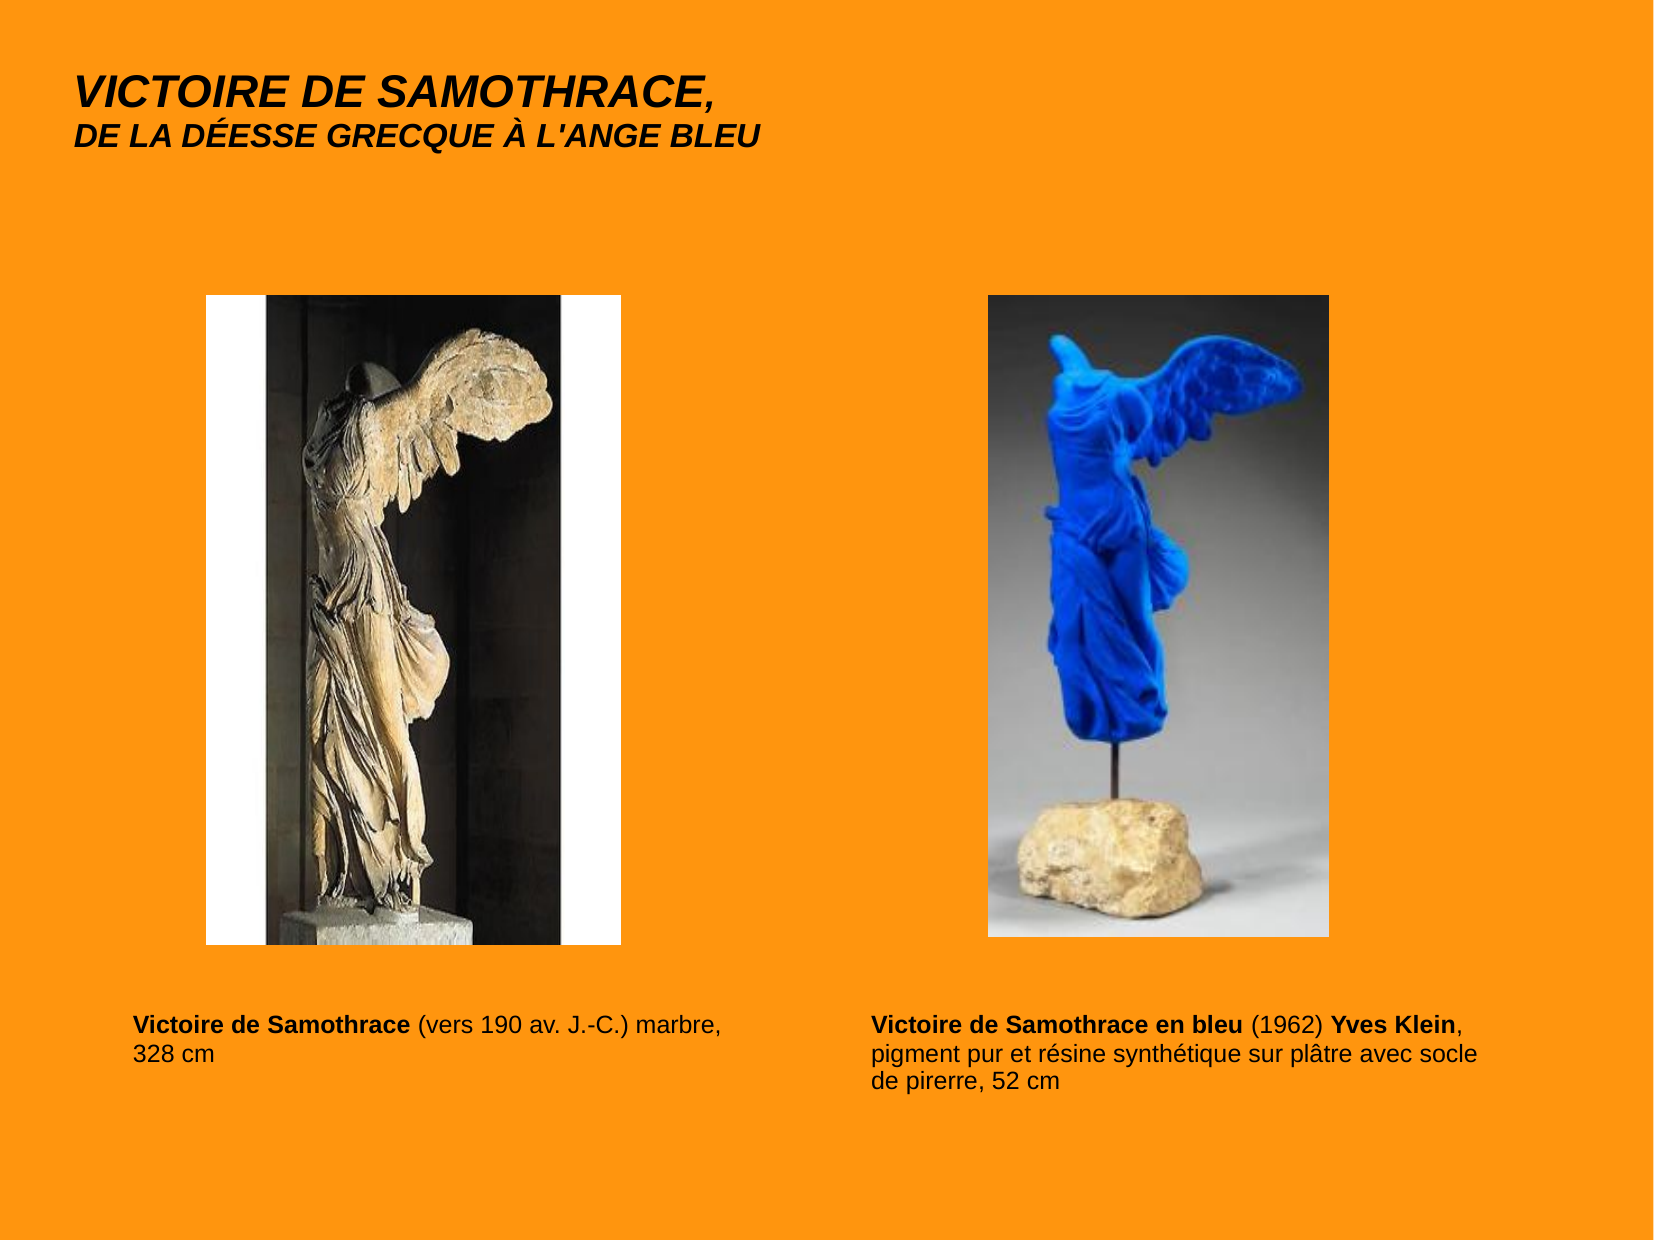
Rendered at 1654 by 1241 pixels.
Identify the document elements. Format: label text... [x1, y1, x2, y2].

text_box Victoire de Samothrace en bleu (1962) Yves Klein, pigment pur et résine synthétique sur plâtre avec socle de pirerre, 52 cm [856, 1003, 1506, 1123]
picture [206, 295, 621, 945]
text_box Victoire de Samothrace (vers 190 av. J.-C.) marbre, 328 cm [118, 1003, 768, 1093]
picture [988, 295, 1329, 937]
text_box VICTOIRE DE SAMOTHRACE, DE LA DÉESSE GRECQUE À L'ANGE BLEU [59, 59, 827, 222]
